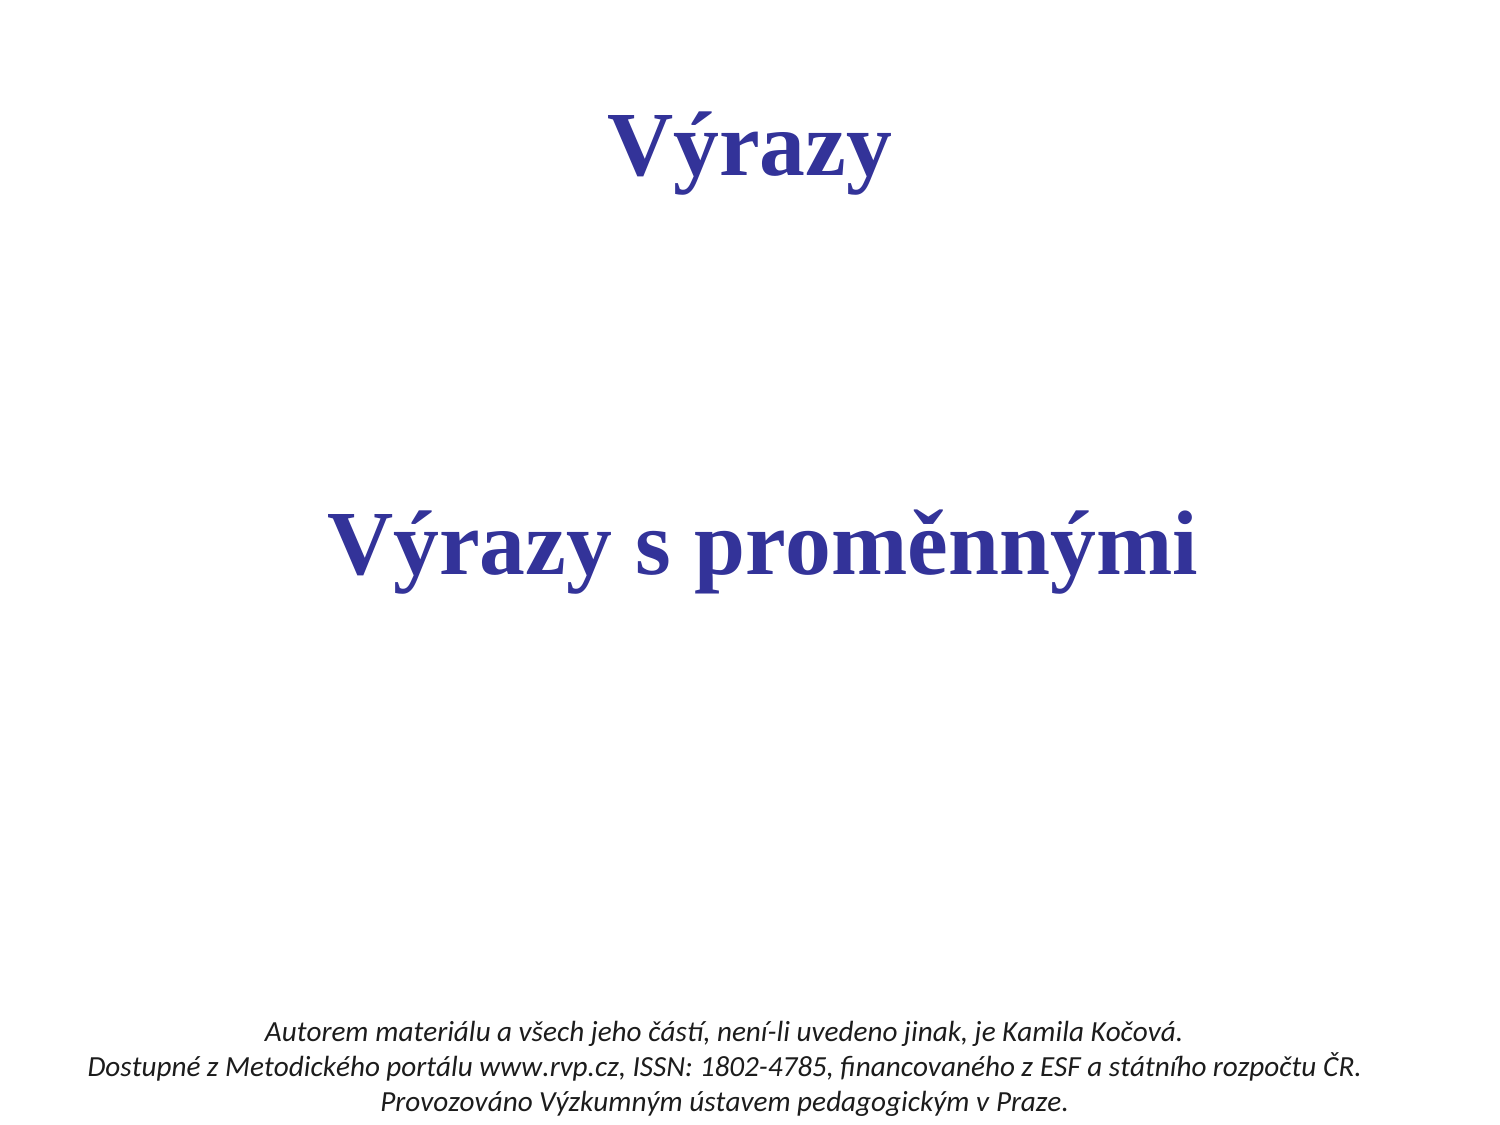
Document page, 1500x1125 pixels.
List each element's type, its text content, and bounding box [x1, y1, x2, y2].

title Výrazy [75, 45, 1426, 233]
text_box Autorem materiálu a všech jeho částí, není-li uvedeno jinak, je Kamila Kočová. Dostupné z Metodického portálu www.rvp.cz, ISSN: 1802-4785, financovaného z ESF a státního rozpočtu ČR. Provozováno Výzkumným ústavem pedagogickým v Praze. [72, 1004, 1377, 1125]
text_box Výrazy s proměnnými [88, 444, 1439, 632]
